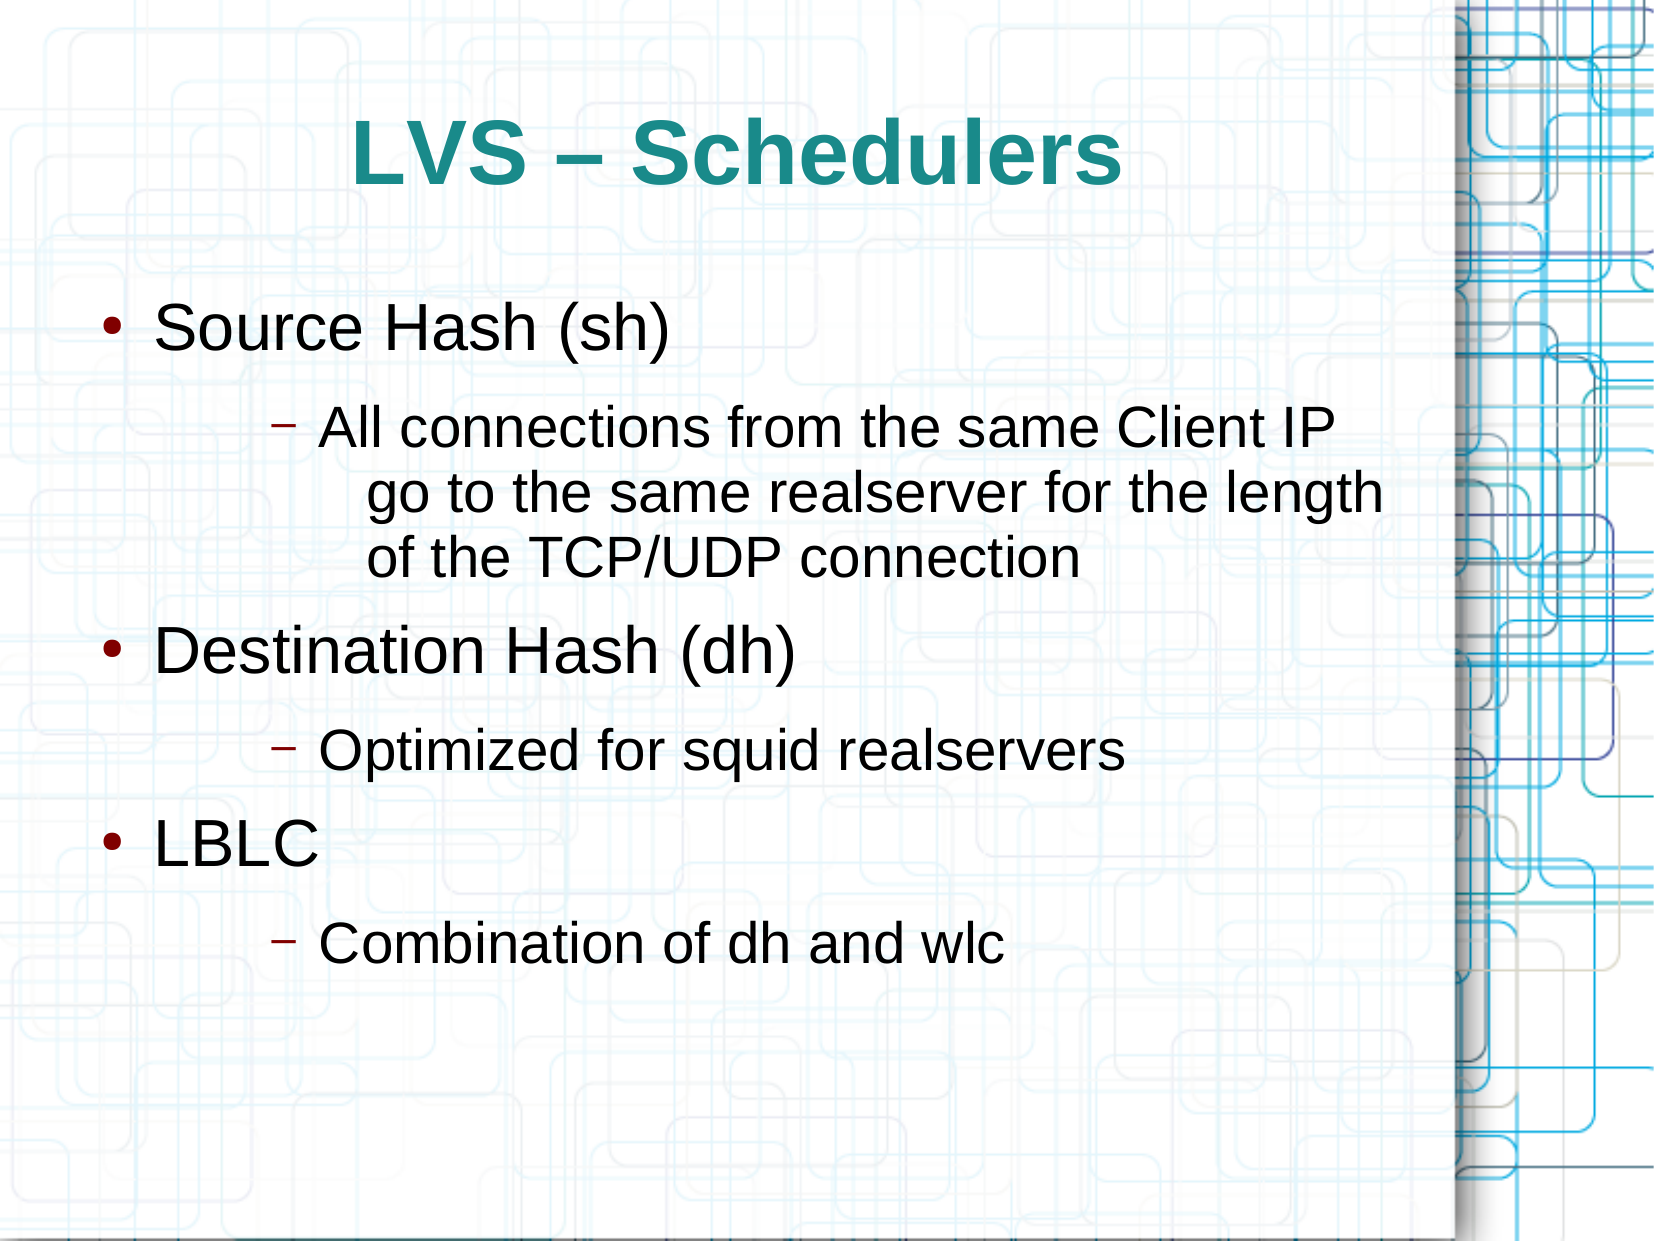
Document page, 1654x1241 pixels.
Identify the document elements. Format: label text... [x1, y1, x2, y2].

list Source Hash (sh) All connections from the same Client IP go to the same realserver for the length of the TCP/UDP connection Destination Hash (dh) Optimized for squid realservers LBLC Combination of dh and wlc [82, 290, 1418, 1094]
title LVS – Schedulers [59, 49, 1418, 257]
picture [0, 0, 1654, 1241]
